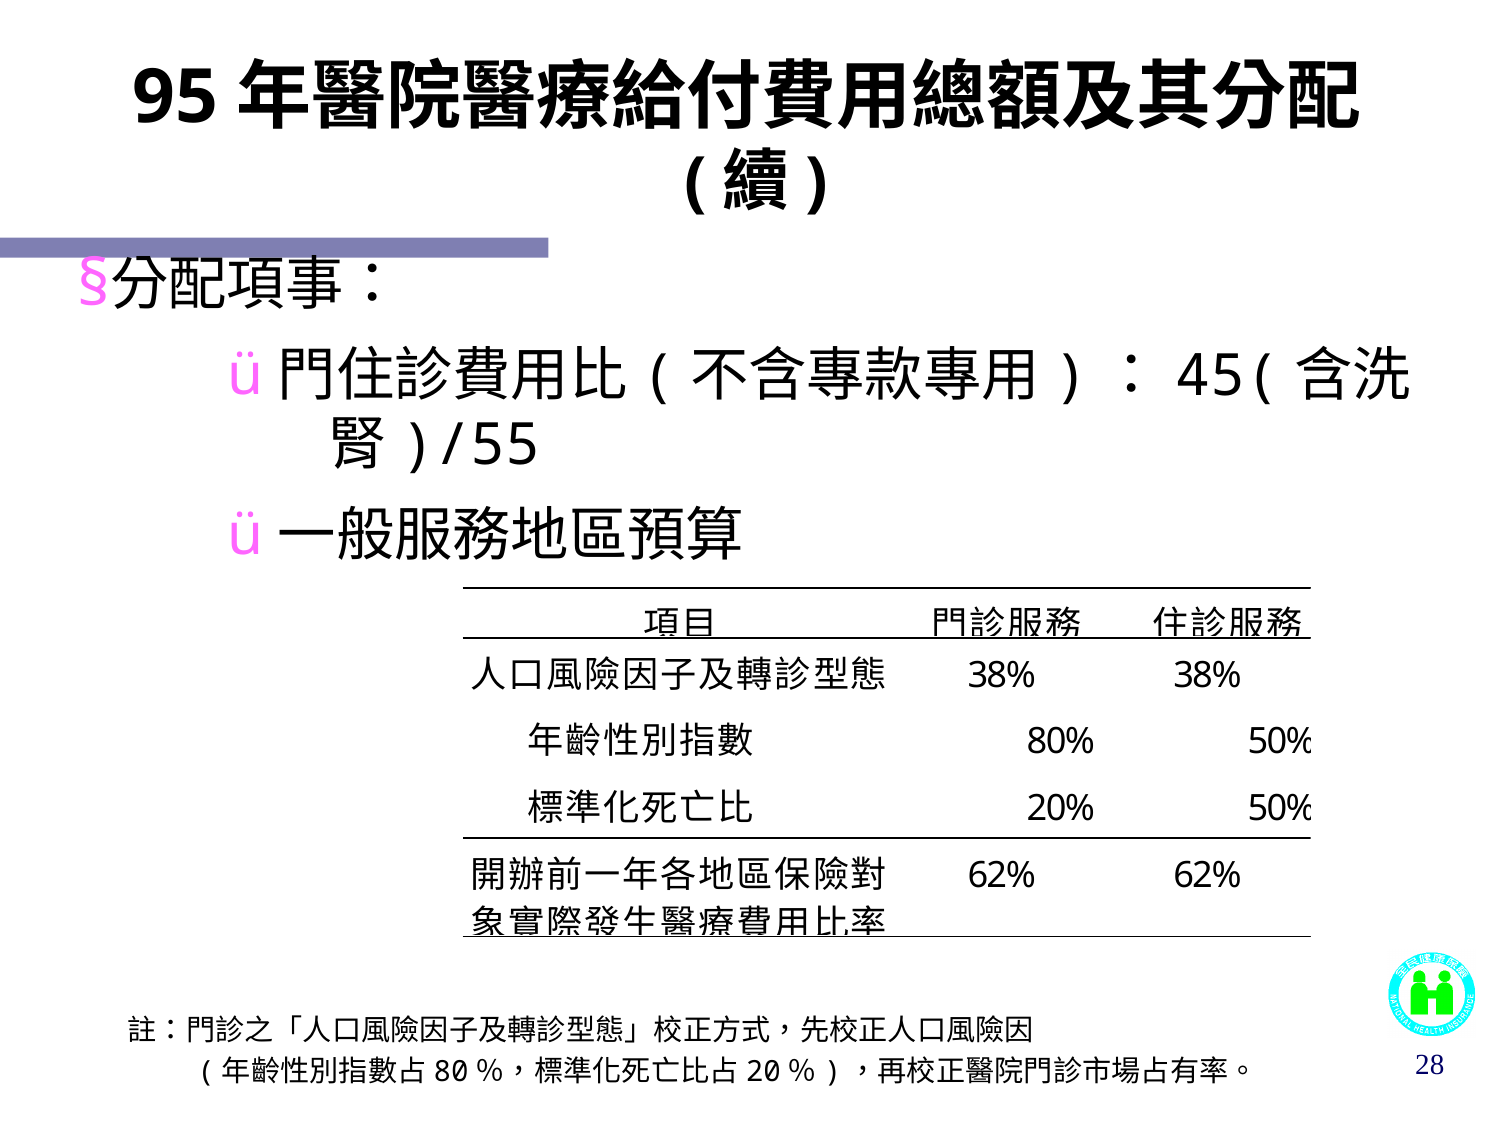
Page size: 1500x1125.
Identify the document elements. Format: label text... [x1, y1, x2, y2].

title 95年醫院醫療給付費用總額及其分配(續) [87, 37, 1426, 225]
chart [462, 587, 1313, 939]
text_box 註：門診之「人口風險因子及轉診型態」校正方式，先校正人口風險因 (年齡性別指數占80％，標準化死亡比占20％)，再校正醫院門診市場占有率。 [112, 1002, 1388, 1095]
text_box [62, 262, 133, 307]
text_box 分配項事： 門住診費用比(不含專款專用)：45(含洗腎)/55 一般服務地區預算 [62, 307, 1438, 576]
text_box [175, 273, 194, 301]
text_box [175, 273, 180, 286]
text_box [205, 262, 312, 307]
text_box [256, 271, 276, 276]
text_box [316, 284, 330, 288]
text_box [121, 262, 179, 307]
text_box [299, 270, 312, 274]
text_box [256, 280, 276, 285]
text_box [316, 292, 330, 296]
text_box [190, 262, 218, 307]
text_box [1400, 1037, 1476, 1125]
text_box [123, 281, 153, 307]
text_box [86, 274, 101, 287]
text_box [316, 270, 329, 274]
text_box [316, 262, 1351, 307]
text_box [256, 289, 276, 294]
text_box [189, 273, 194, 282]
